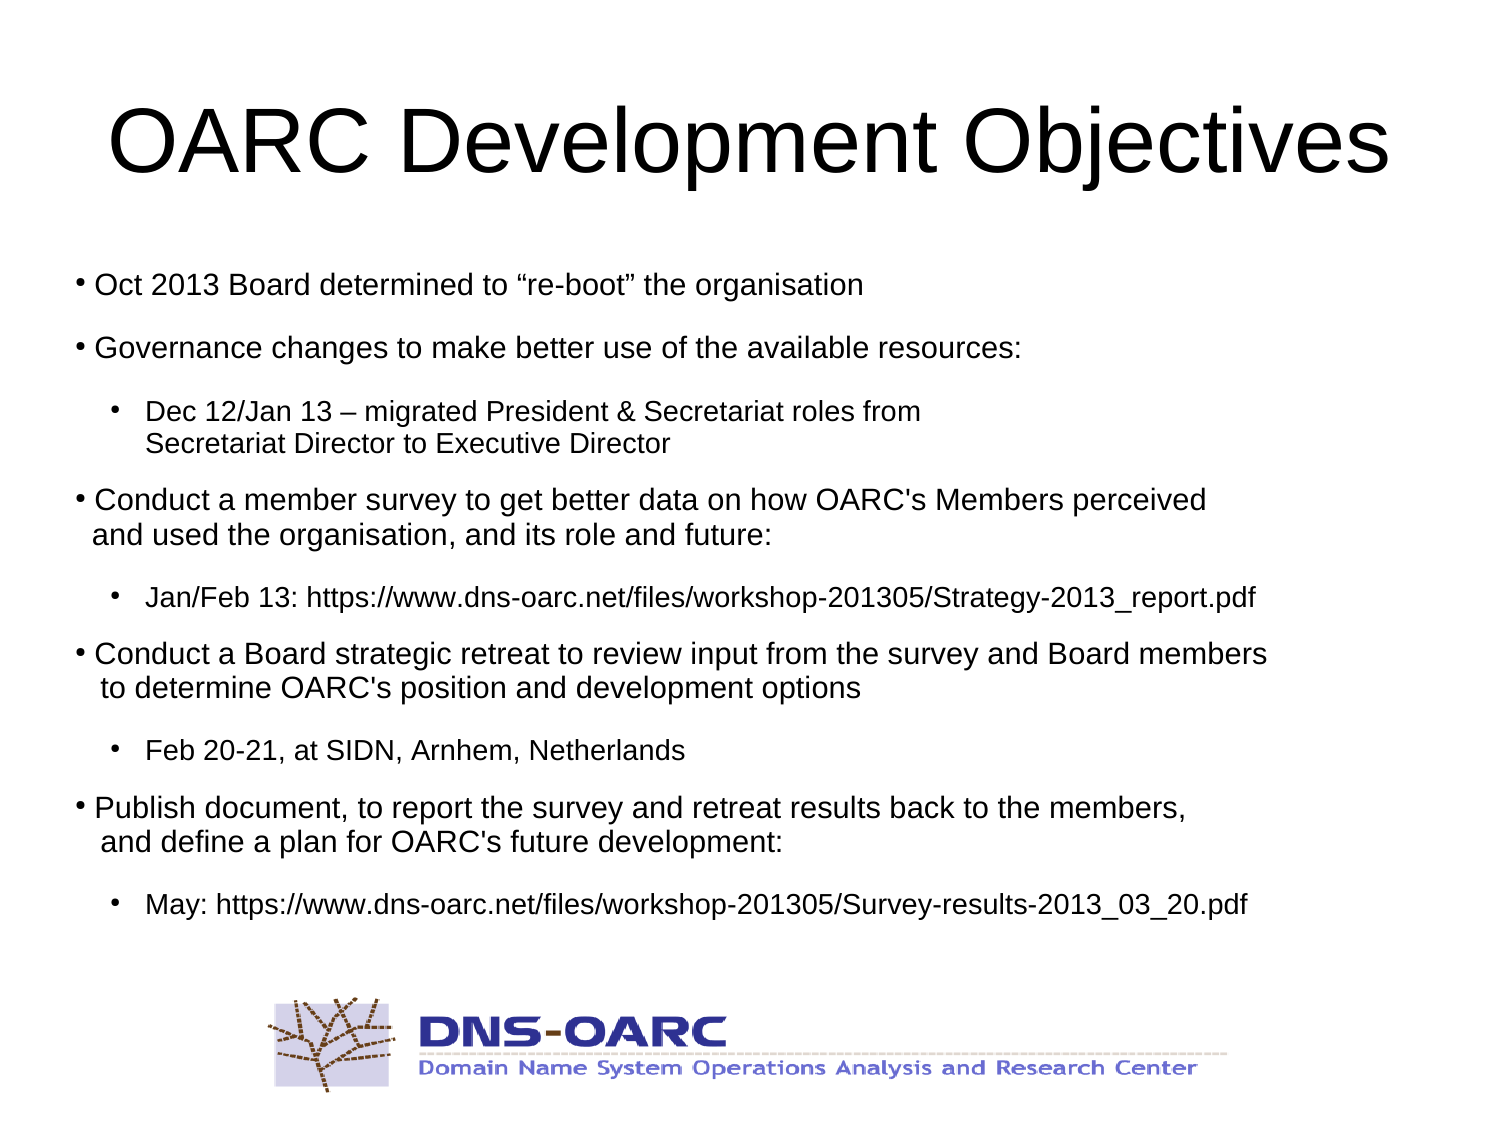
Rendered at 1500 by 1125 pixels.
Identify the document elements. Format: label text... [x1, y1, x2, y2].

picture [214, 991, 1259, 1099]
list Oct 2013 Board determined to “re-boot” the organisation Governance changes to make better use of the available resources: Dec 12/Jan 13 – migrated President & Secretariat roles from Secretariat Director to Executive Director Conduct a member survey to get better data on how OARC's Members perceived and used the organisation, and its role and future: Jan/Feb 13: https://www.dns-oarc.net/files/workshop-201305/Strategy-2013_report.pdf Conduct a Board strategic retreat to review input from the survey and Board members to determine OARC's position and development options Feb 20-21, at SIDN, Arnhem, Netherlands Publish document, to report the survey and retreat results back to the members, and define a plan for OARC's future development: May: https://www.dns-oarc.net/files/workshop-201305/Survey-results-2013_03_20.pdf [75, 263, 1426, 928]
title OARC Development Objectives [75, 44, 1426, 233]
